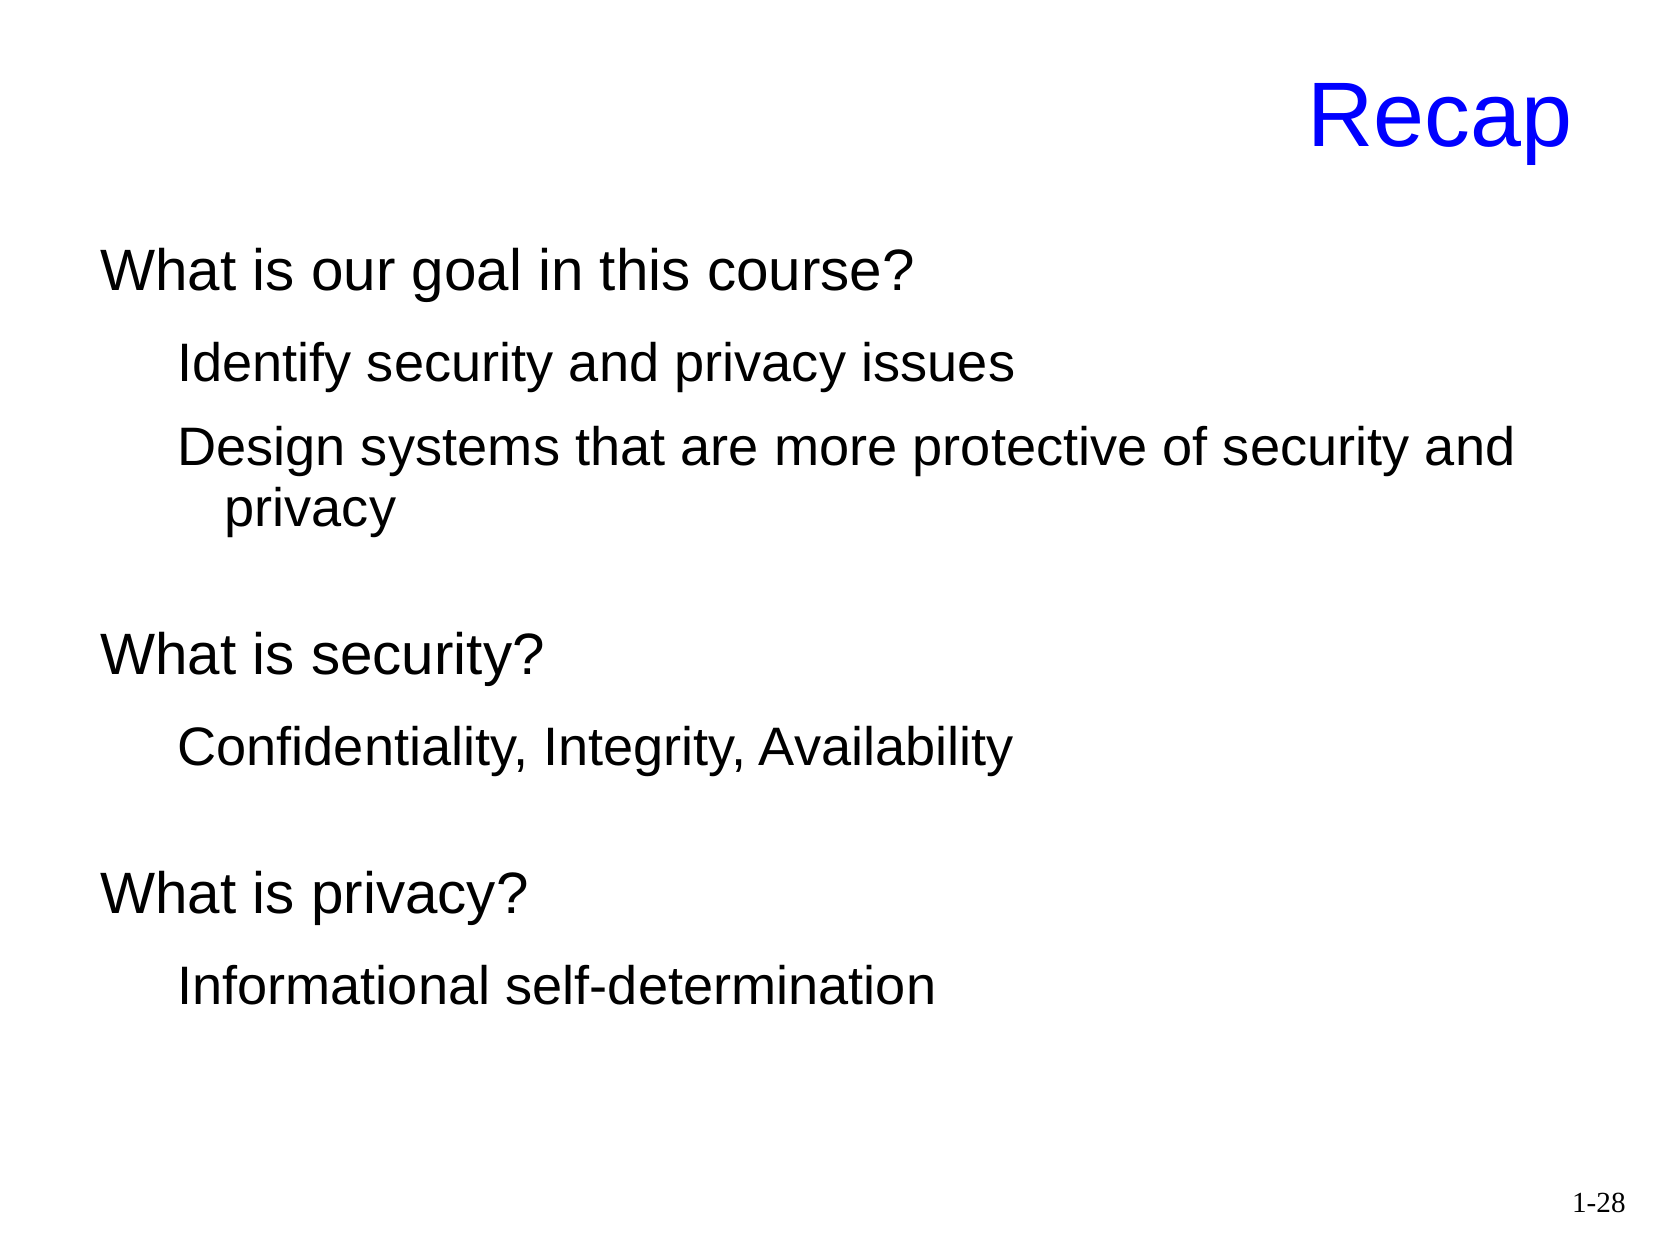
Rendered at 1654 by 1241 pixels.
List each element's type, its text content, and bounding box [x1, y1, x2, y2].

title Recap [84, 18, 1573, 211]
list What is our goal in this course? Identify security and privacy issues Design systems that are more protective of security and privacy What is security? Confidentiality, Integrity, Availability What is privacy? Informational self-determination [82, 237, 1571, 1156]
